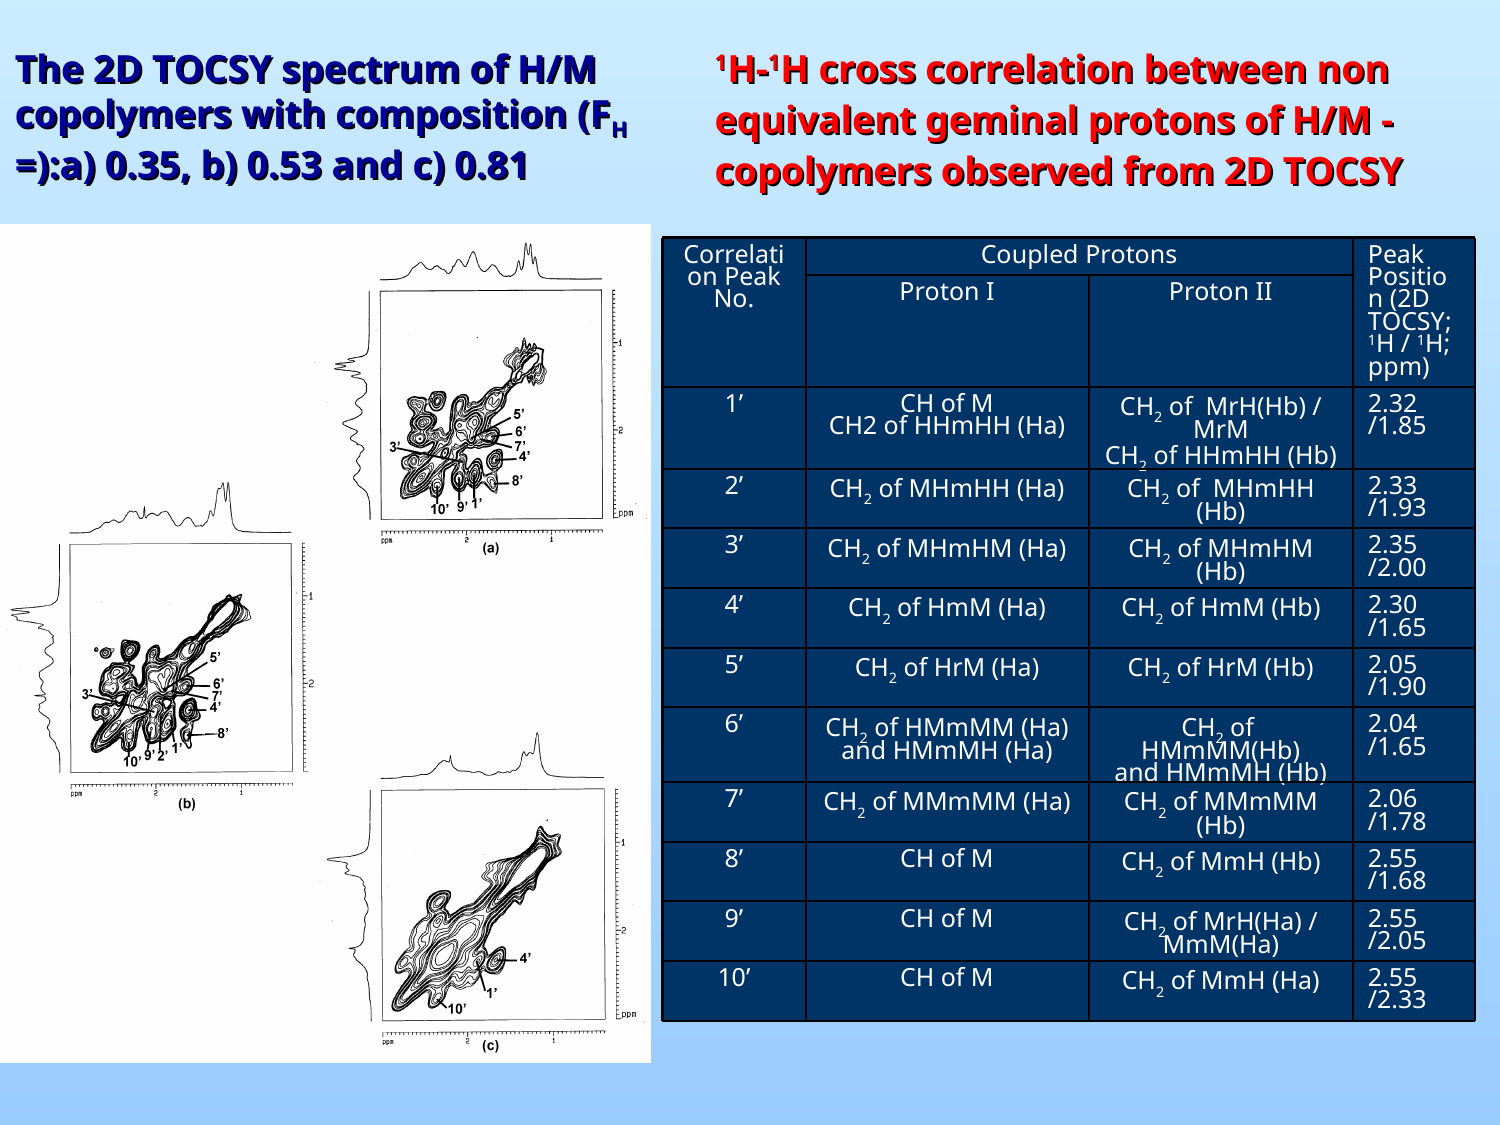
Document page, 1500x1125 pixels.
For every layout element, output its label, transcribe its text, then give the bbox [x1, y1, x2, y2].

text_box CH2 of MrH(Hb) / MrM CH2 of HHmHH (Hb) [1090, 388, 1352, 468]
text_box 3’ [664, 529, 805, 587]
text_box 2.33 /1.93 [1354, 470, 1474, 527]
text_box 2.32 /1.85 [1354, 388, 1474, 468]
text_box Proton II [1090, 276, 1352, 386]
text_box CH2 of HMmMM(Hb) and HMmMH (Hb) [1090, 708, 1352, 781]
text_box 1’ [664, 388, 805, 468]
text_box 6’ [664, 708, 805, 781]
text_box 2.06 /1.78 [1354, 783, 1474, 841]
text_box 5’ [664, 649, 805, 706]
text_box CH of M [807, 902, 1088, 960]
text_box 2.55 /1.68 [1354, 843, 1474, 900]
text_box CH2 of MMmMM (Hb) [1090, 783, 1352, 841]
text_box CH of M [807, 843, 1088, 900]
text_box CH2 of MHmHM (Ha) [807, 529, 1088, 587]
text_box CH2 of MMmMM (Ha) [807, 783, 1088, 841]
text_box 7’ [664, 783, 805, 841]
text_box 8’ [664, 843, 805, 900]
text_box CH2 of MHmHH (Ha) [807, 470, 1088, 527]
text_box 2.04 /1.65 [1354, 708, 1474, 781]
text_box CH2 of HrM (Hb) [1090, 649, 1352, 706]
text_box CH2­ of HMmMM (Ha) and HMmMH (Ha) [807, 708, 1088, 781]
text_box CH2 of HmM (Hb) [1090, 589, 1352, 647]
text_box Correlation Peak No. [664, 239, 805, 386]
text_box Coupled Protons [807, 239, 1352, 274]
text_box CH2 of MHmHH (Hb) [1090, 470, 1352, 527]
text_box Peak Position (2D TOCSY; 1H / 1H; ppm) [1354, 239, 1474, 386]
text_box CH2 of HrM (Ha) [807, 649, 1088, 706]
text_box The 2D TOCSY spectrum of H/M copolymers with composition (FH =):a) 0.35, b) 0.53 and c) 0.81 [0, 37, 663, 194]
text_box 2.30 /1.65 [1354, 589, 1474, 647]
text_box CH2 of MmH (Hb) [1090, 843, 1352, 900]
text_box CH2 of HmM (Ha) [807, 589, 1088, 647]
text_box 2.35 /2.00 [1354, 529, 1474, 587]
text_box 4’ [664, 589, 805, 647]
title 1H-1H cross correlation between non equivalent geminal protons of H/M -copolymers observed from 2D TOCSY [699, 21, 1500, 217]
text_box 10’ [664, 962, 805, 1020]
text_box 2’ [664, 470, 805, 527]
text_box CH of M CH2 of HHmHH (Ha) [807, 388, 1088, 468]
text_box Proton I [807, 276, 1088, 386]
text_box CH of M [807, 962, 1088, 1020]
picture [0, 224, 651, 1063]
text_box 2.55 /2.05 [1354, 902, 1474, 960]
text_box CH2 of MmH (Ha) [1090, 962, 1352, 1020]
text_box 2.55 /2.33 [1354, 962, 1474, 1020]
text_box CH2 of MHmHM (Hb) [1090, 529, 1352, 587]
text_box 9’ [664, 902, 805, 960]
text_box 2.05 /1.90 [1354, 649, 1474, 706]
text_box CH2 of MrH(Ha) / MmM(Ha) [1090, 902, 1352, 960]
